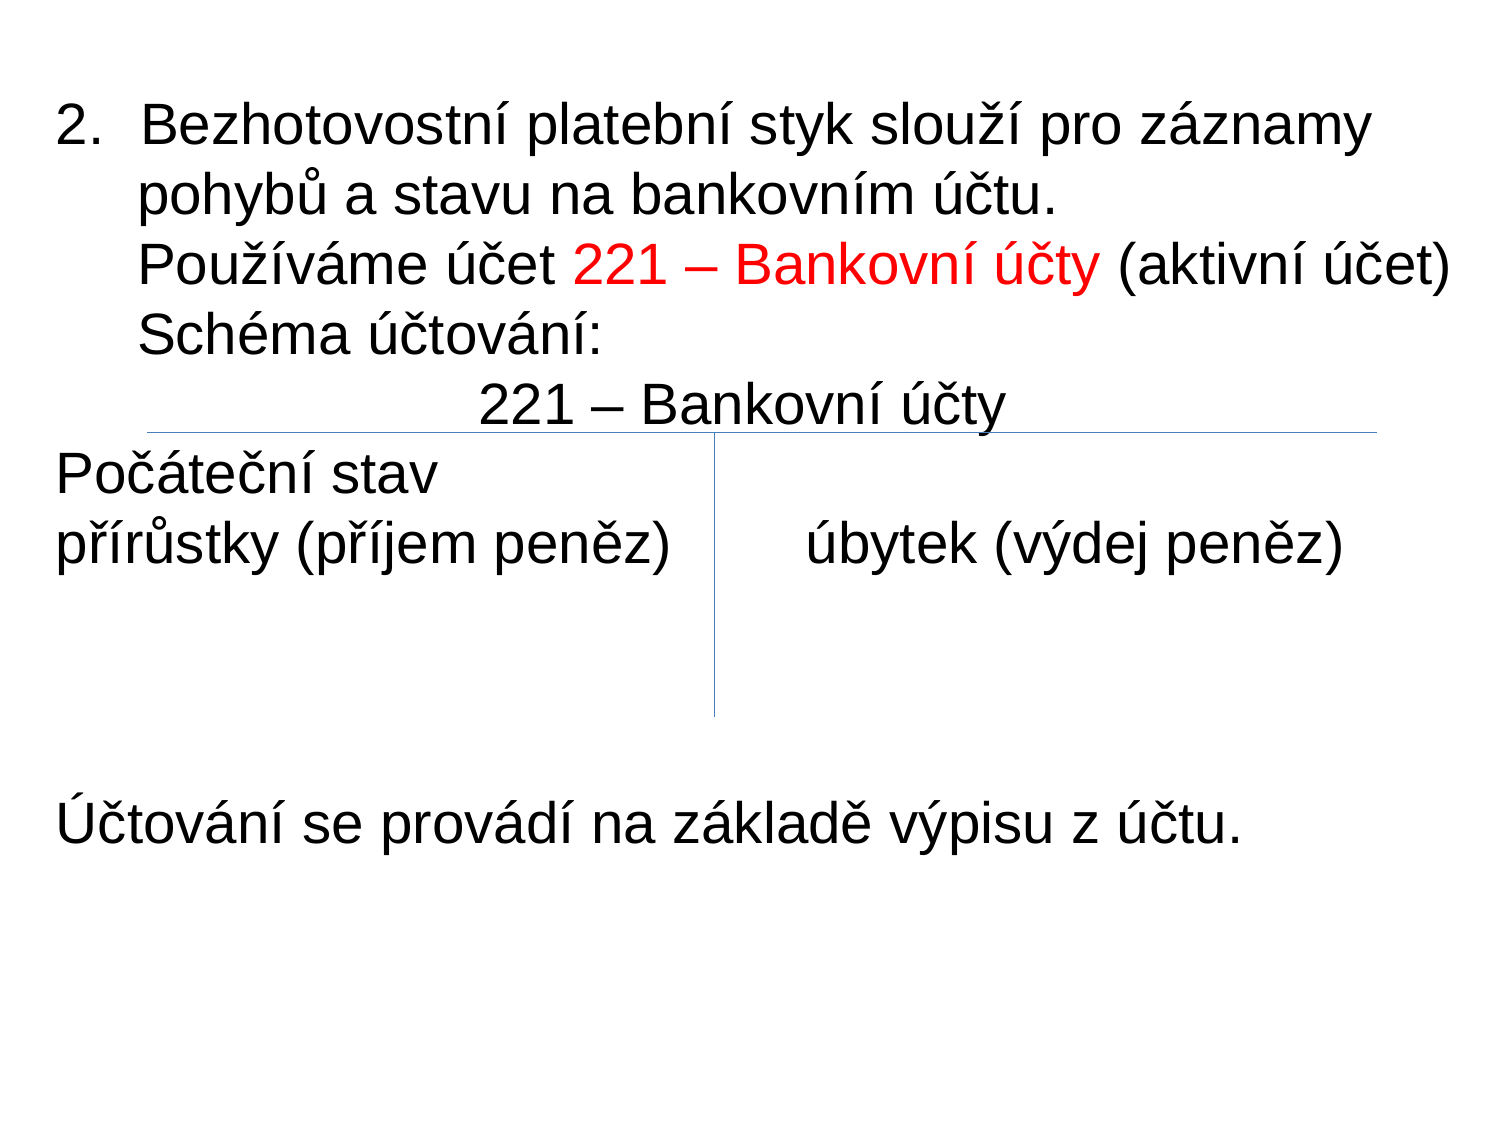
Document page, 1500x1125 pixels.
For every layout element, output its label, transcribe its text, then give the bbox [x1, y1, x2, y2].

text_box Bezhotovostní platební styk slouží pro záznamy pohybů a stavu na bankovním účtu. Používáme účet 221 – Bankovní účty (aktivní účet) Schéma účtování: 221 – Bankovní účty Počáteční stav přírůstky (příjem peněz) úbytek (výdej peněz) Účtování se provádí na základě výpisu z účtu. [41, 78, 1471, 1004]
